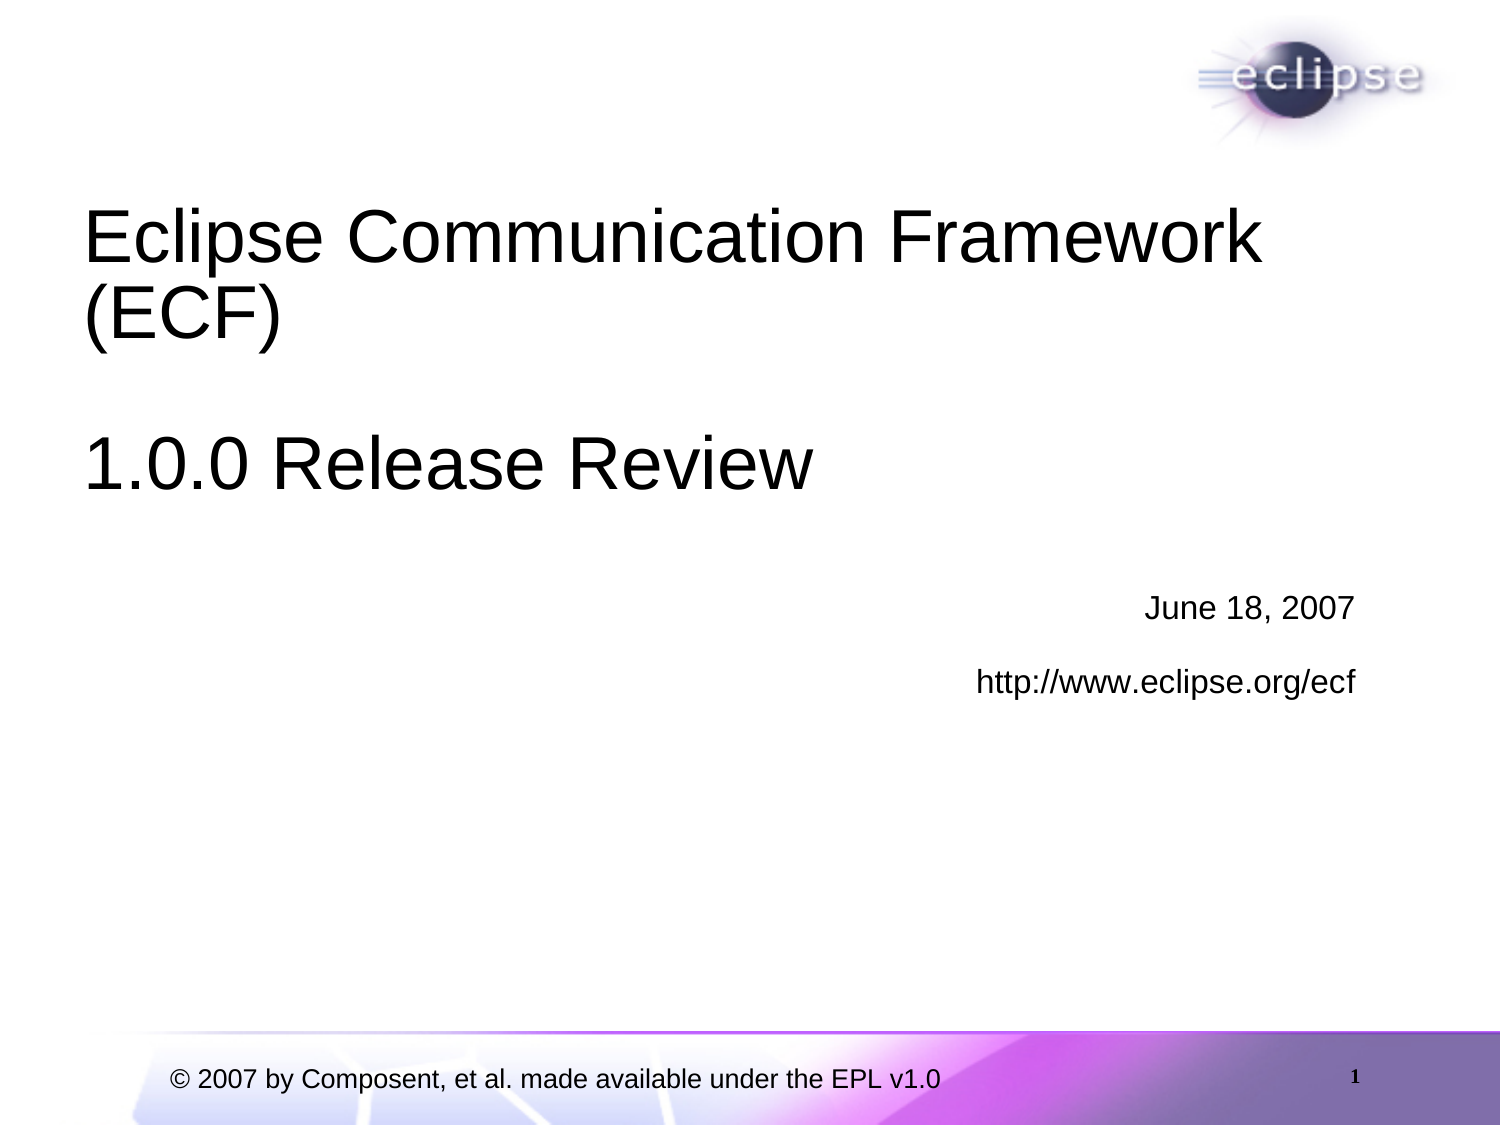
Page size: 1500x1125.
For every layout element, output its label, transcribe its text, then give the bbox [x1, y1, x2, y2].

title Eclipse Communication Framework (ECF) 1.0.0 Release Review [68, 194, 1374, 521]
subtitle June 18, 2007 http://www.eclipse.org/ecf [319, 544, 1371, 770]
picture [1163, 15, 1464, 150]
picture [0, 1031, 1500, 1125]
